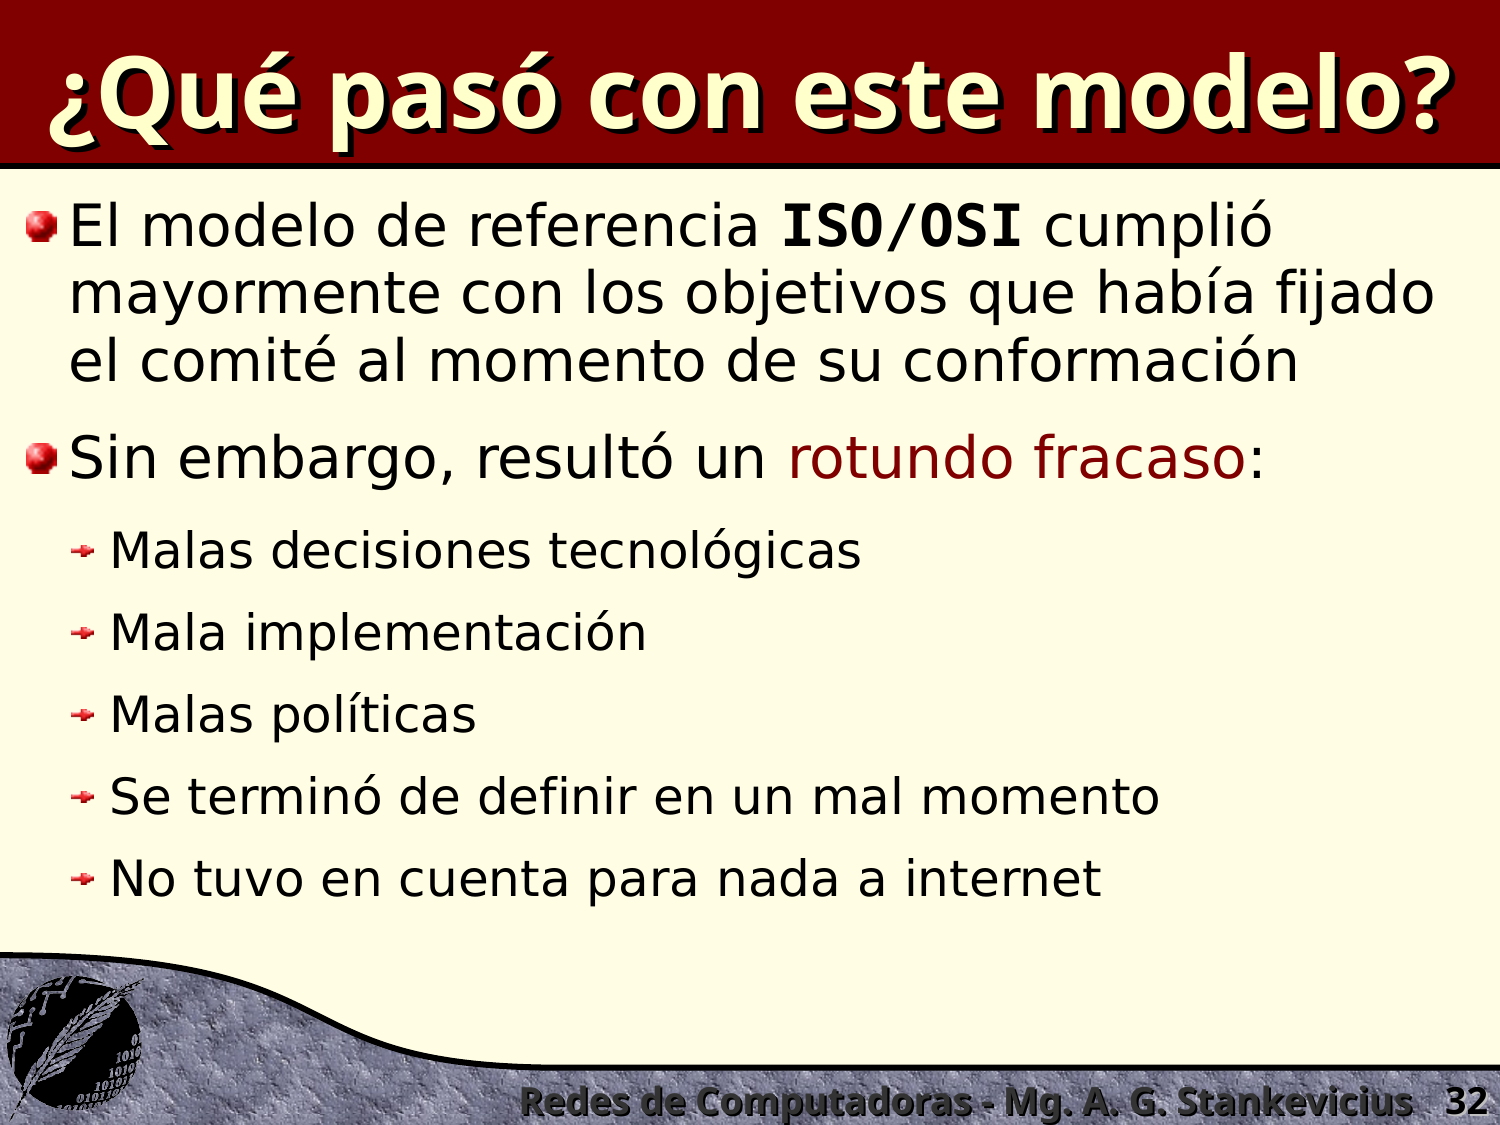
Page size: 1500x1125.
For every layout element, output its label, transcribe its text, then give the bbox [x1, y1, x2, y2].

list El modelo de referencia ISO/OSI cumplió mayormente con los objetivos que había fijado el comité al momento de su conformación Sin embargo, resultó un rotundo fracaso: Malas decisiones tecnológicas Mala implementación Malas políticas Se terminó de definir en un mal momento No tuvo en cuenta para nada a internet [11, 192, 1486, 990]
picture [790, 1100, 795, 1110]
picture [1047, 1100, 1054, 1110]
picture [0, 959, 1500, 1125]
title ¿Qué pasó con este modelo? [15, 5, 1485, 160]
